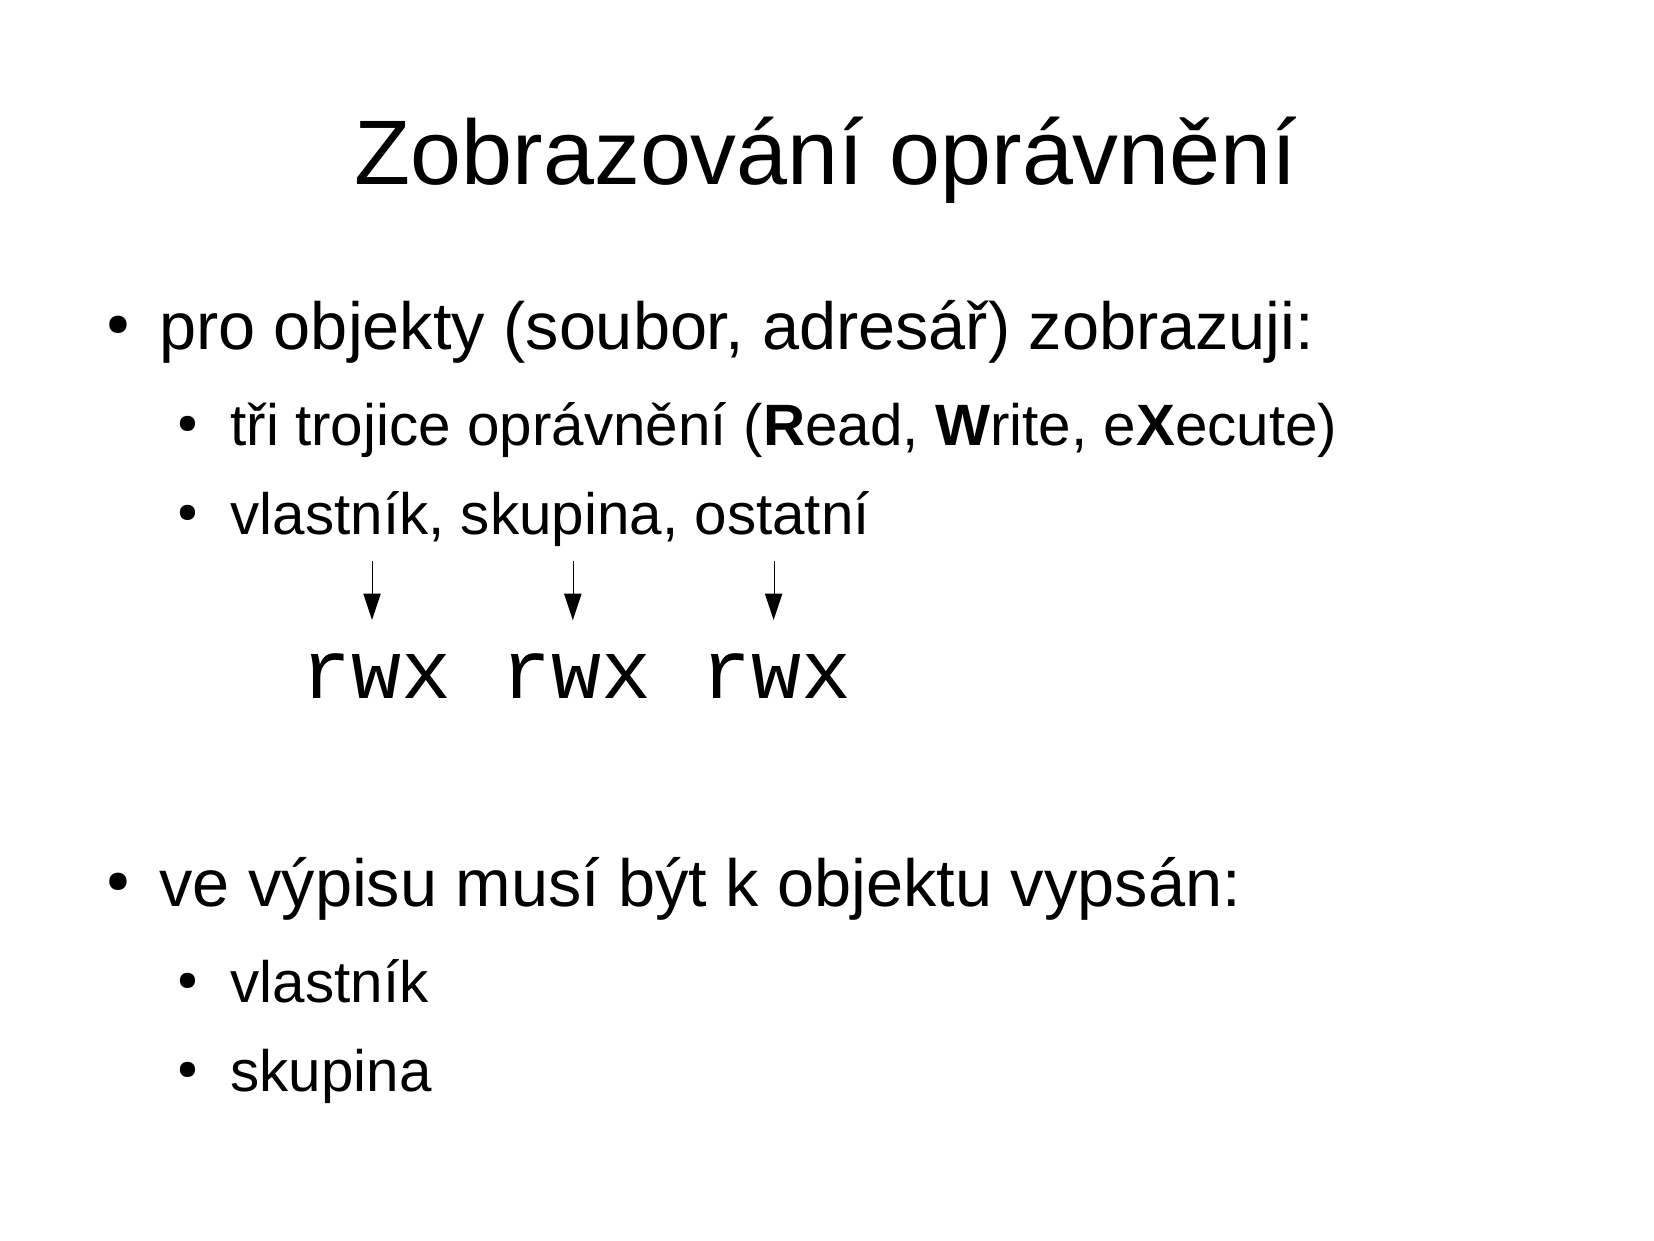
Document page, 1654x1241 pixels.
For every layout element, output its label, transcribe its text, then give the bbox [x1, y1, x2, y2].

list pro objekty (soubor, adresář) zobrazuji: tři trojice oprávnění (Read, Write, eXecute) vlastník, skupina, ostatní rwx rwx rwx ve výpisu musí být k objektu vypsán: vlastník skupina [88, 288, 1577, 1103]
title Zobrazování oprávnění [82, 56, 1571, 250]
